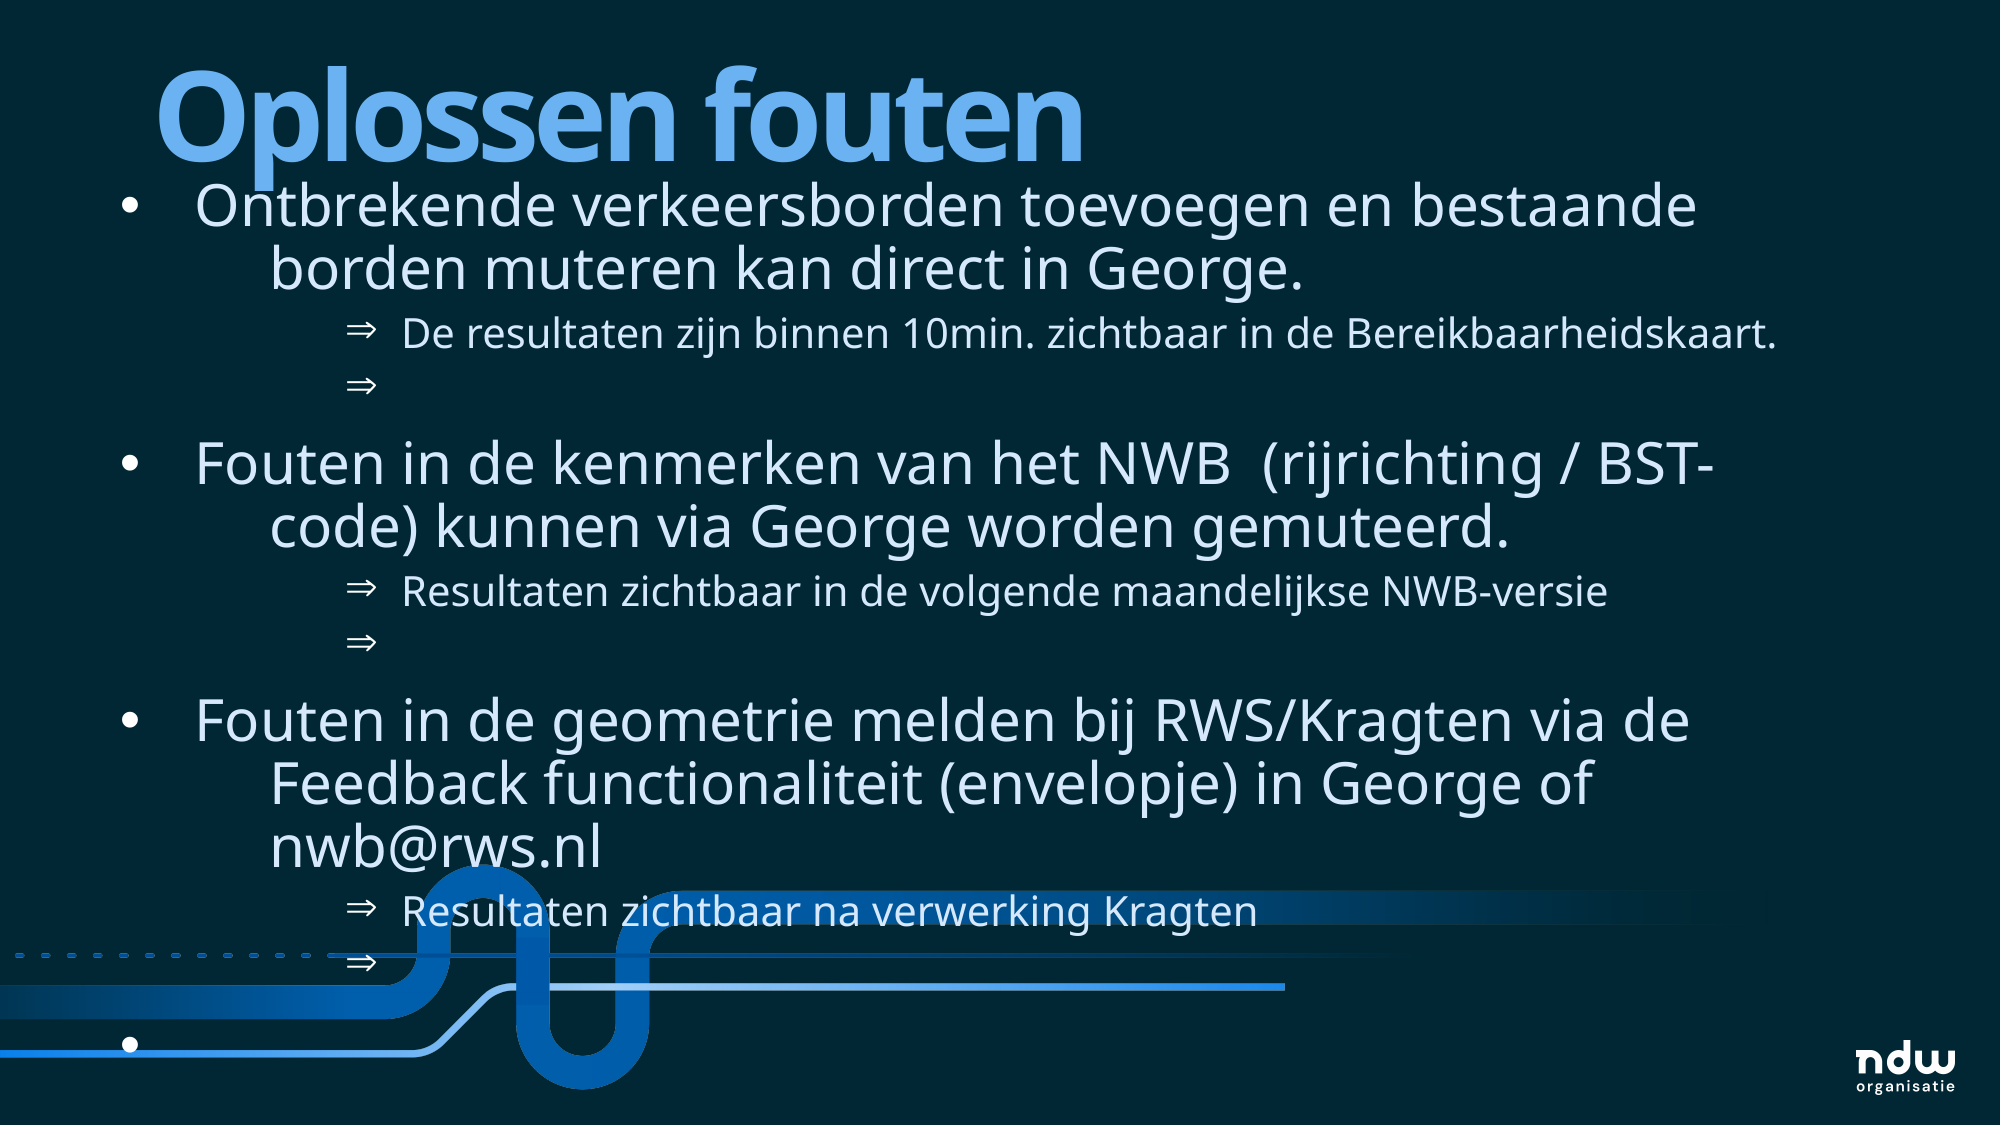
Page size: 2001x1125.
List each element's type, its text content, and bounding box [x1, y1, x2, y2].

list Ontbrekende verkeersborden toevoegen en bestaande borden muteren kan direct in George. De resultaten zijn binnen 10min. zichtbaar in de Bereikbaarheidskaart. Fouten in de kenmerken van het NWB (rijrichting / BST-code) kunnen via George worden gemuteerd. Resultaten zichtbaar in de volgende maandelijkse NWB-versie Fouten in de geometrie melden bij RWS/Kragten via de Feedback functionaliteit (envelopje) in George of nwb@rws.nl Resultaten zichtbaar na verwerking Kragten [104, 169, 1863, 956]
title Oplossen fouten [137, 20, 1863, 169]
